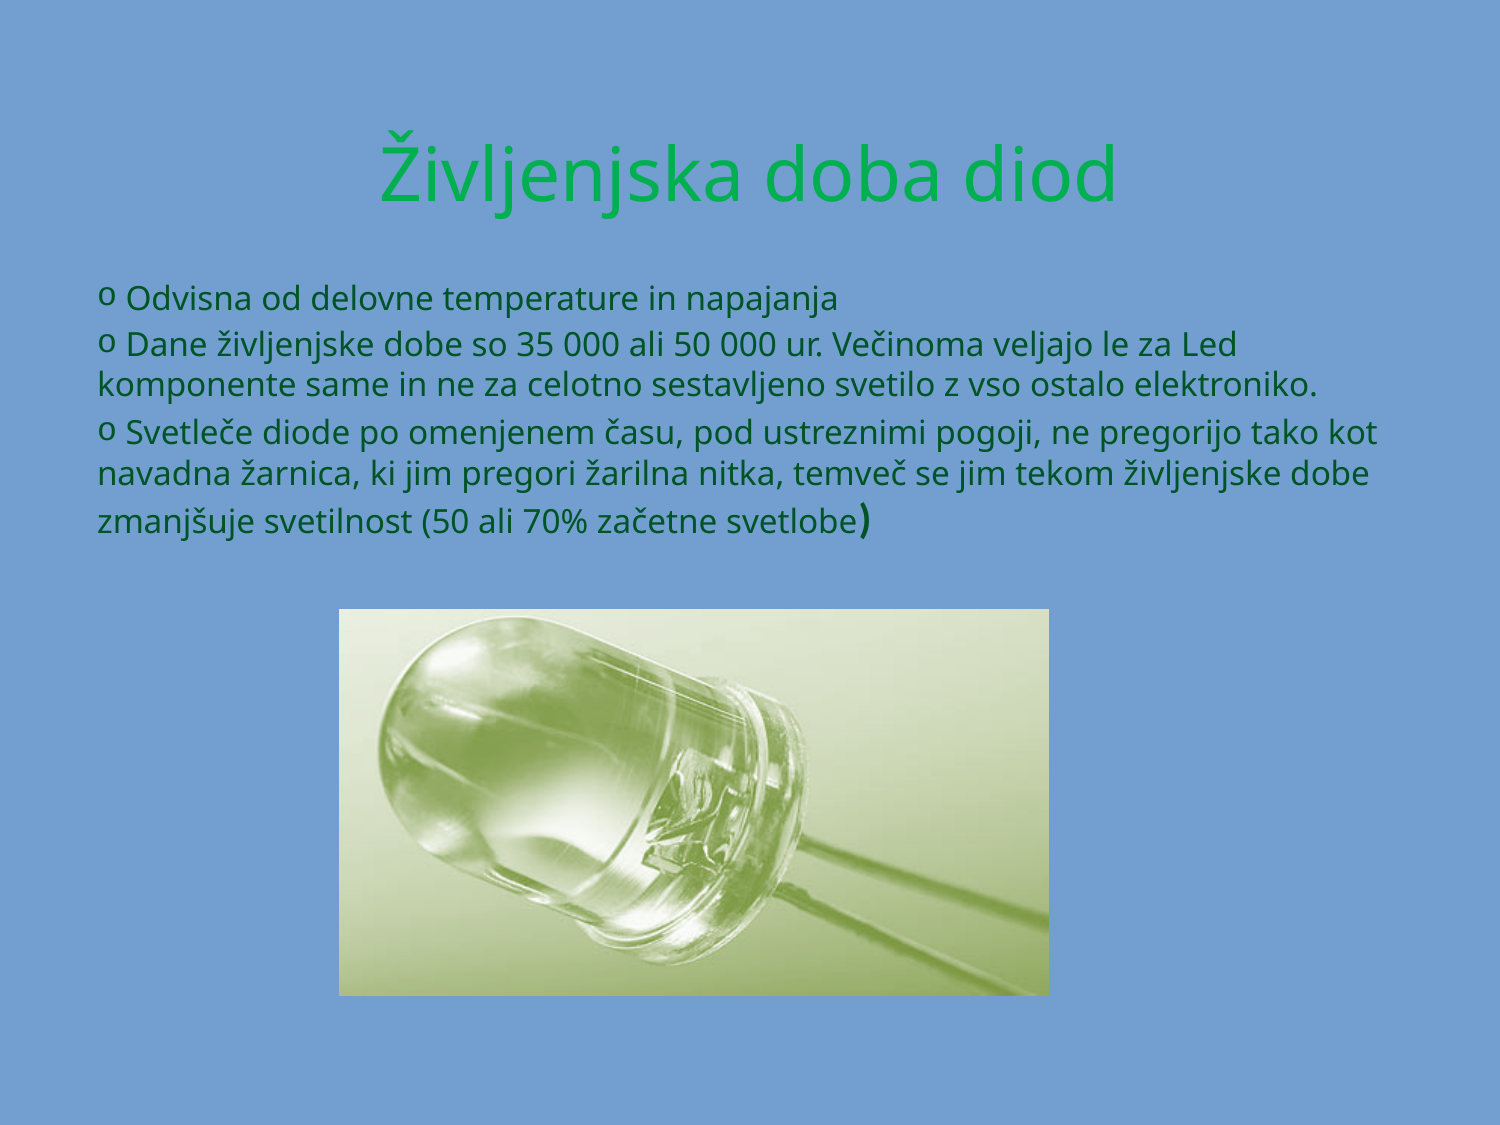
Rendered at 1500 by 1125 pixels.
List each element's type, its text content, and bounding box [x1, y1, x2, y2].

subtitle Odvisna od delovne temperature in napajanja Dane življenjske dobe so 35 000 ali 50 000 ur. Večinoma veljajo le za Led komponente same in ne za celotno sestavljeno svetilo z vso ostalo elektroniko. Svetleče diode po omenjenem času, pod ustreznimi pogoji, ne pregorijo tako kot navadna žarnica, ki jim pregori žarilna nitka, temveč se jim tekom življenjske dobe zmanjšuje svetilnost (50 ali 70% začetne svetlobe) [82, 269, 1430, 1020]
picture [339, 609, 1049, 997]
title Življenjska doba diod [210, 105, 1289, 237]
